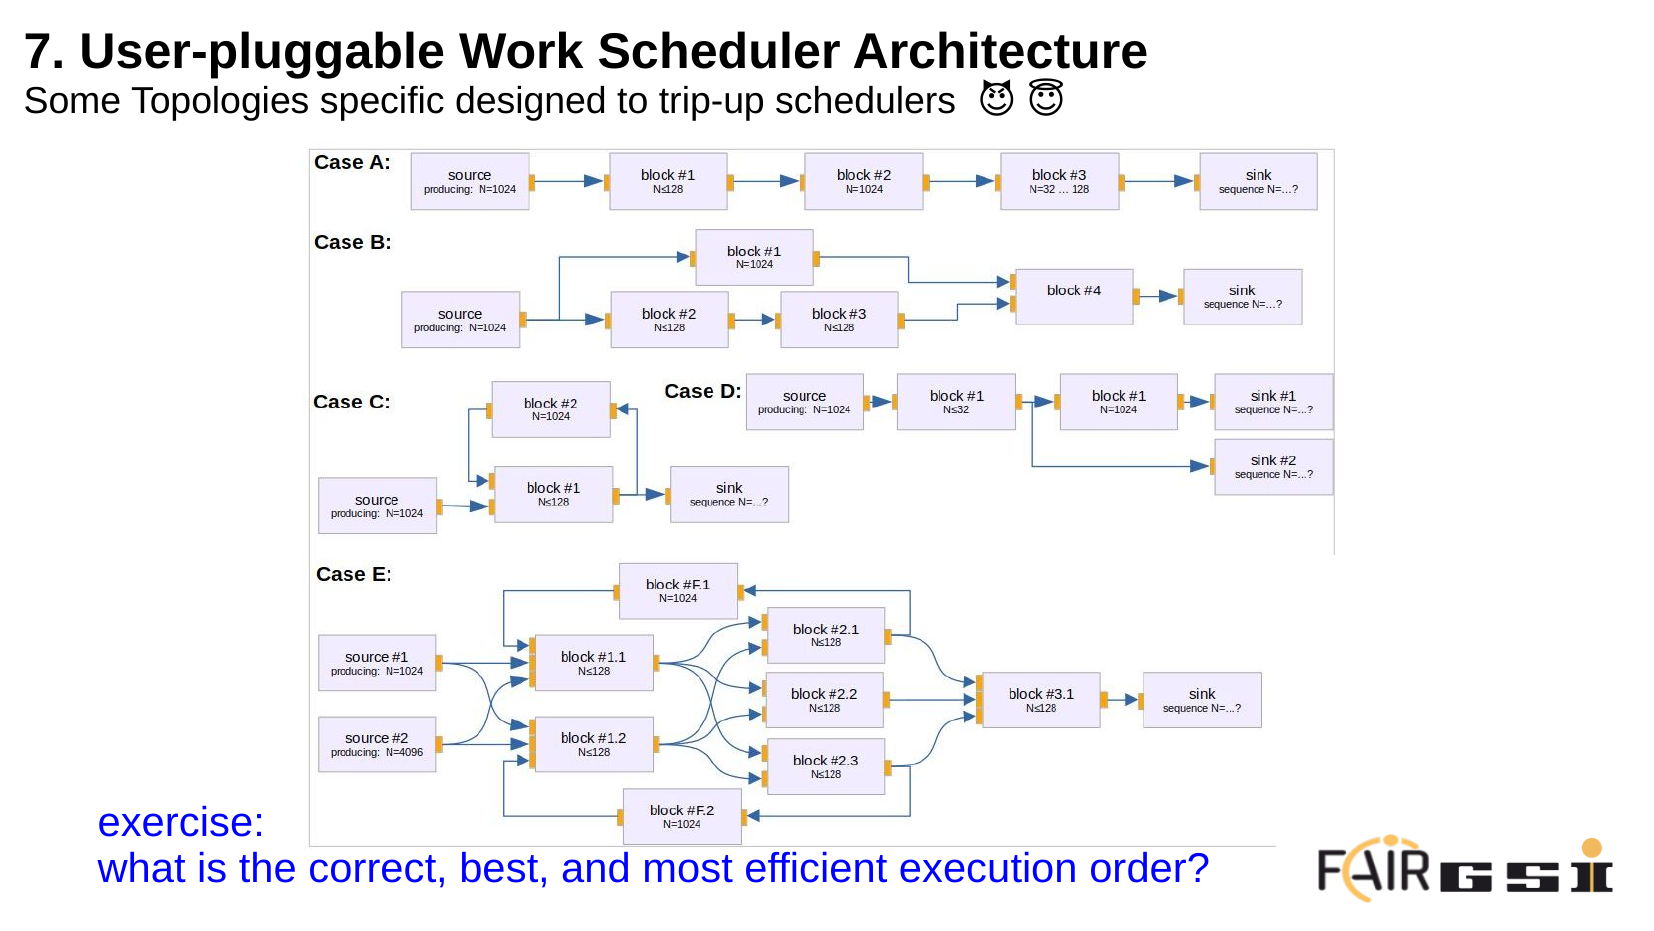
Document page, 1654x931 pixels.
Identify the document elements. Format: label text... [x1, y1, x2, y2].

picture [1318, 833, 1430, 904]
picture [301, 141, 1350, 853]
text_box exercise: what is the correct, best, and most efficient execution order? [82, 791, 1232, 900]
picture [1439, 836, 1615, 895]
title 7. User-pluggable Work Scheduler Architecture Some Topologies specific designed to trip-up schedulers 😈 😇 [23, 5, 1638, 139]
